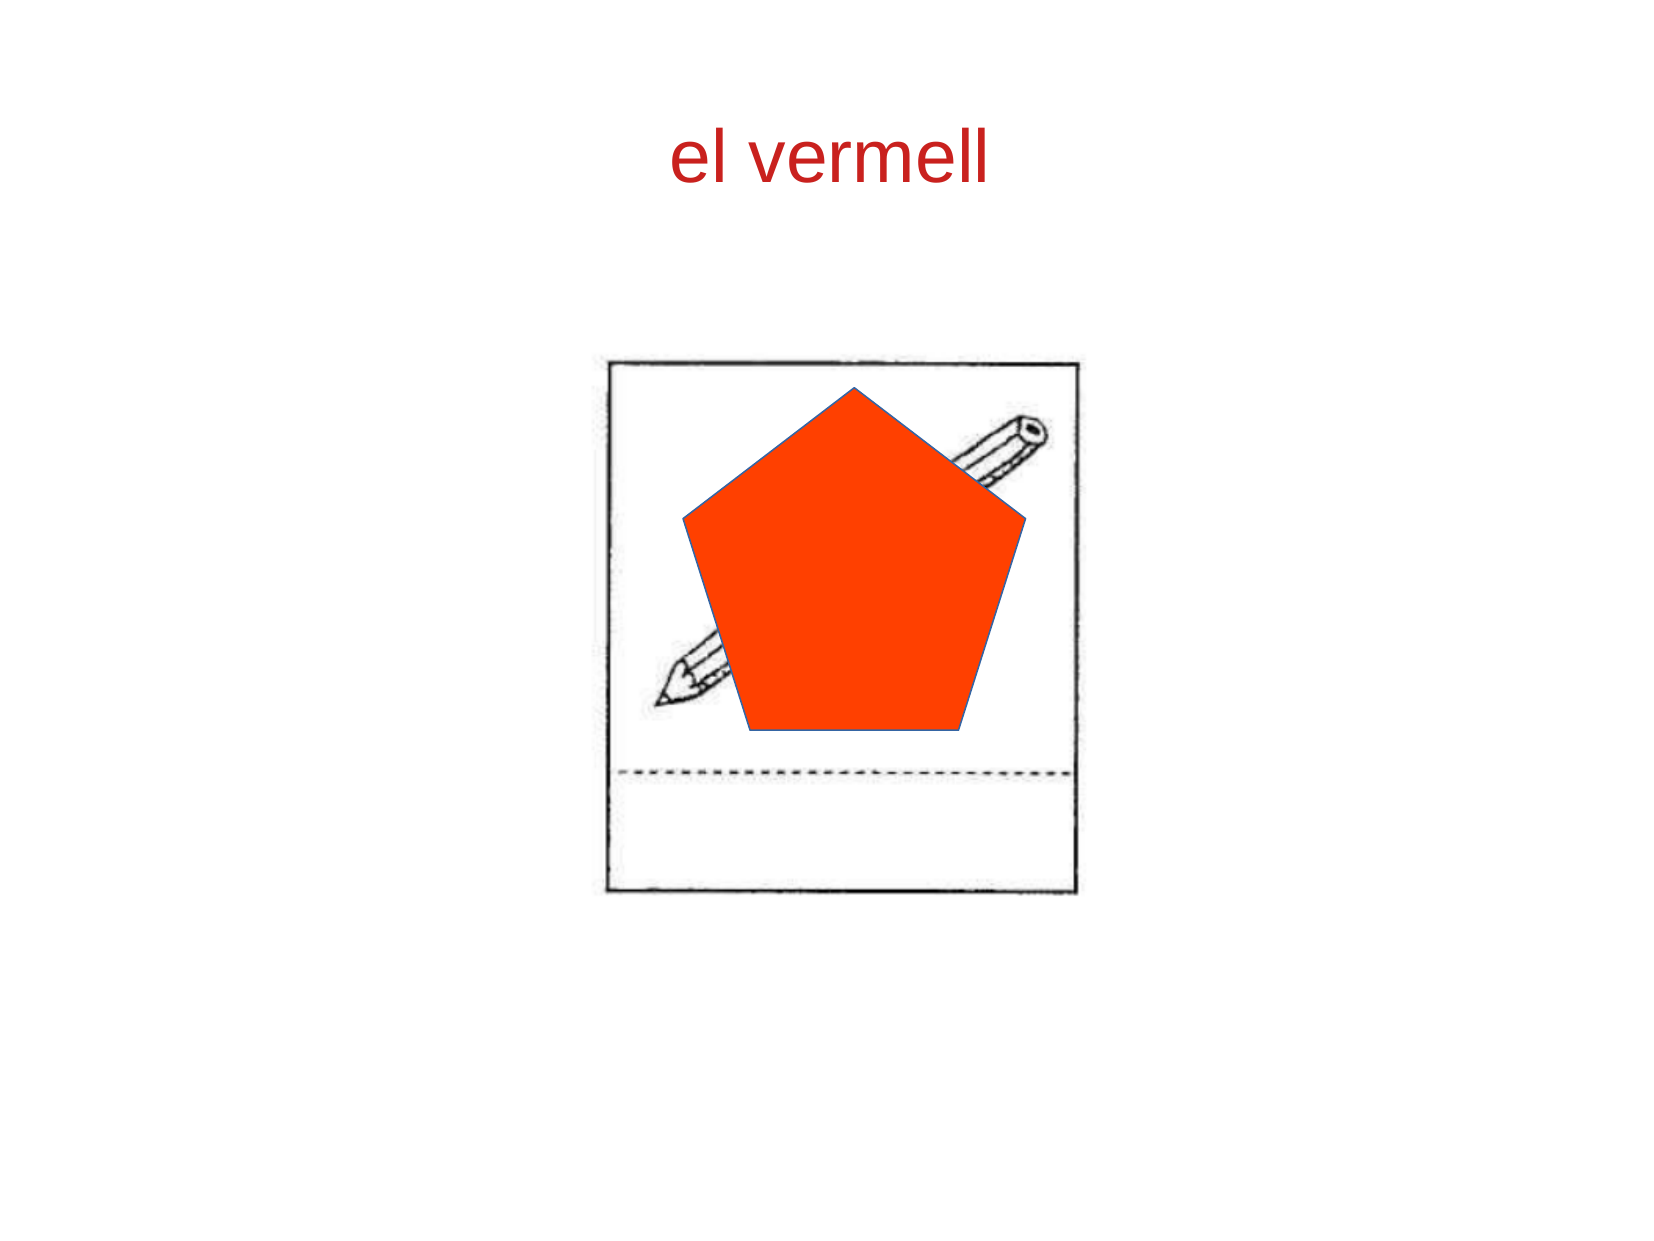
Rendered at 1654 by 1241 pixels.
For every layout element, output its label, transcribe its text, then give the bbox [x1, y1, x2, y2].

text_box el vermell [289, 49, 1371, 257]
text_box [683, 387, 1026, 731]
picture [576, 331, 1099, 918]
